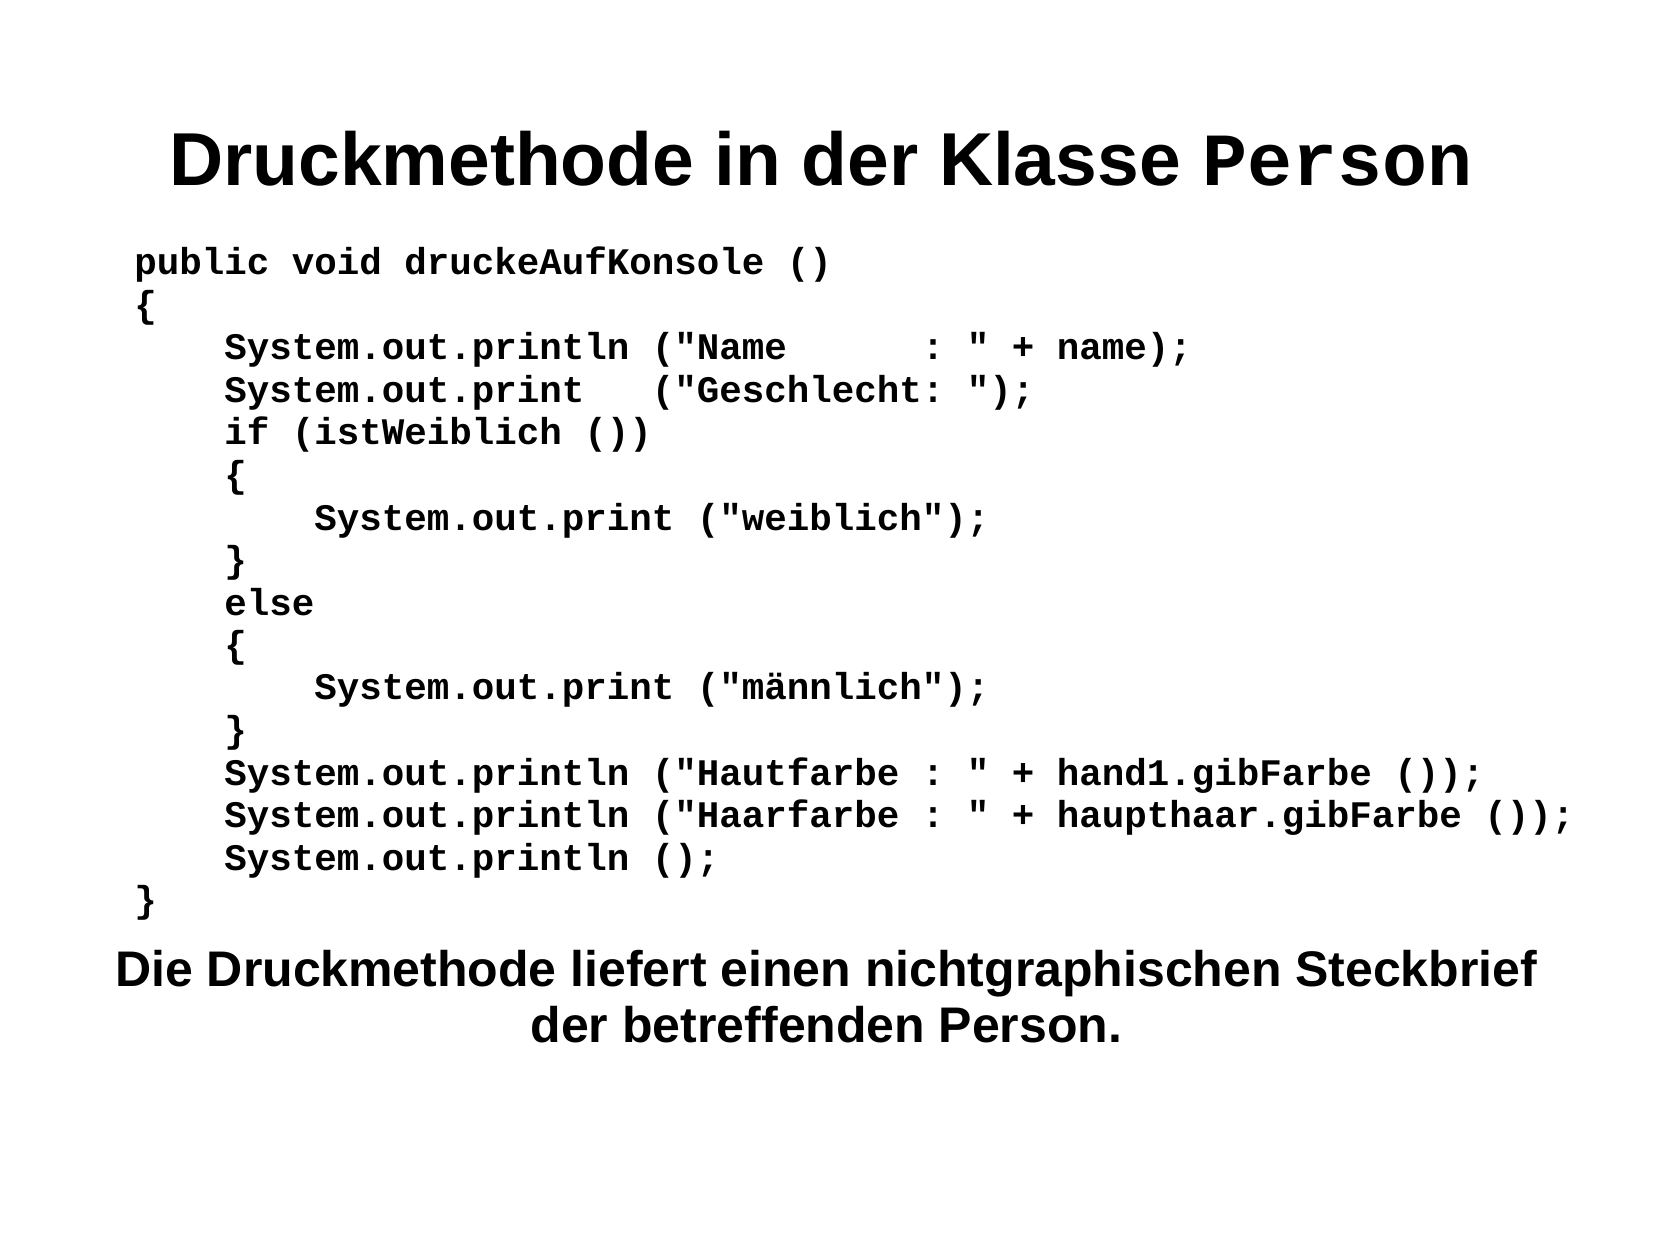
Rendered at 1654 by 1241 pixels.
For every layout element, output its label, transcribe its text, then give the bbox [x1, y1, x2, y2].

text_box Die Druckmethode liefert einen nichtgraphischen Steckbrief der betreffenden Person. [59, 934, 1595, 1063]
title Druckmethode in der Klasse Person [76, 117, 1565, 208]
text_box public void druckeAufKonsole () { System.out.println ("Name : " + name); System.out.print ("Geschlecht: "); if (istWeiblich ()) { System.out.print ("weiblich"); } else { System.out.print ("männlich"); } System.out.println ("Hautfarbe : " + hand1.gibFarbe ()); System.out.println ("Haarfarbe : " + haupthaar.gibFarbe ()); System.out.println (); } [29, 236, 1625, 932]
